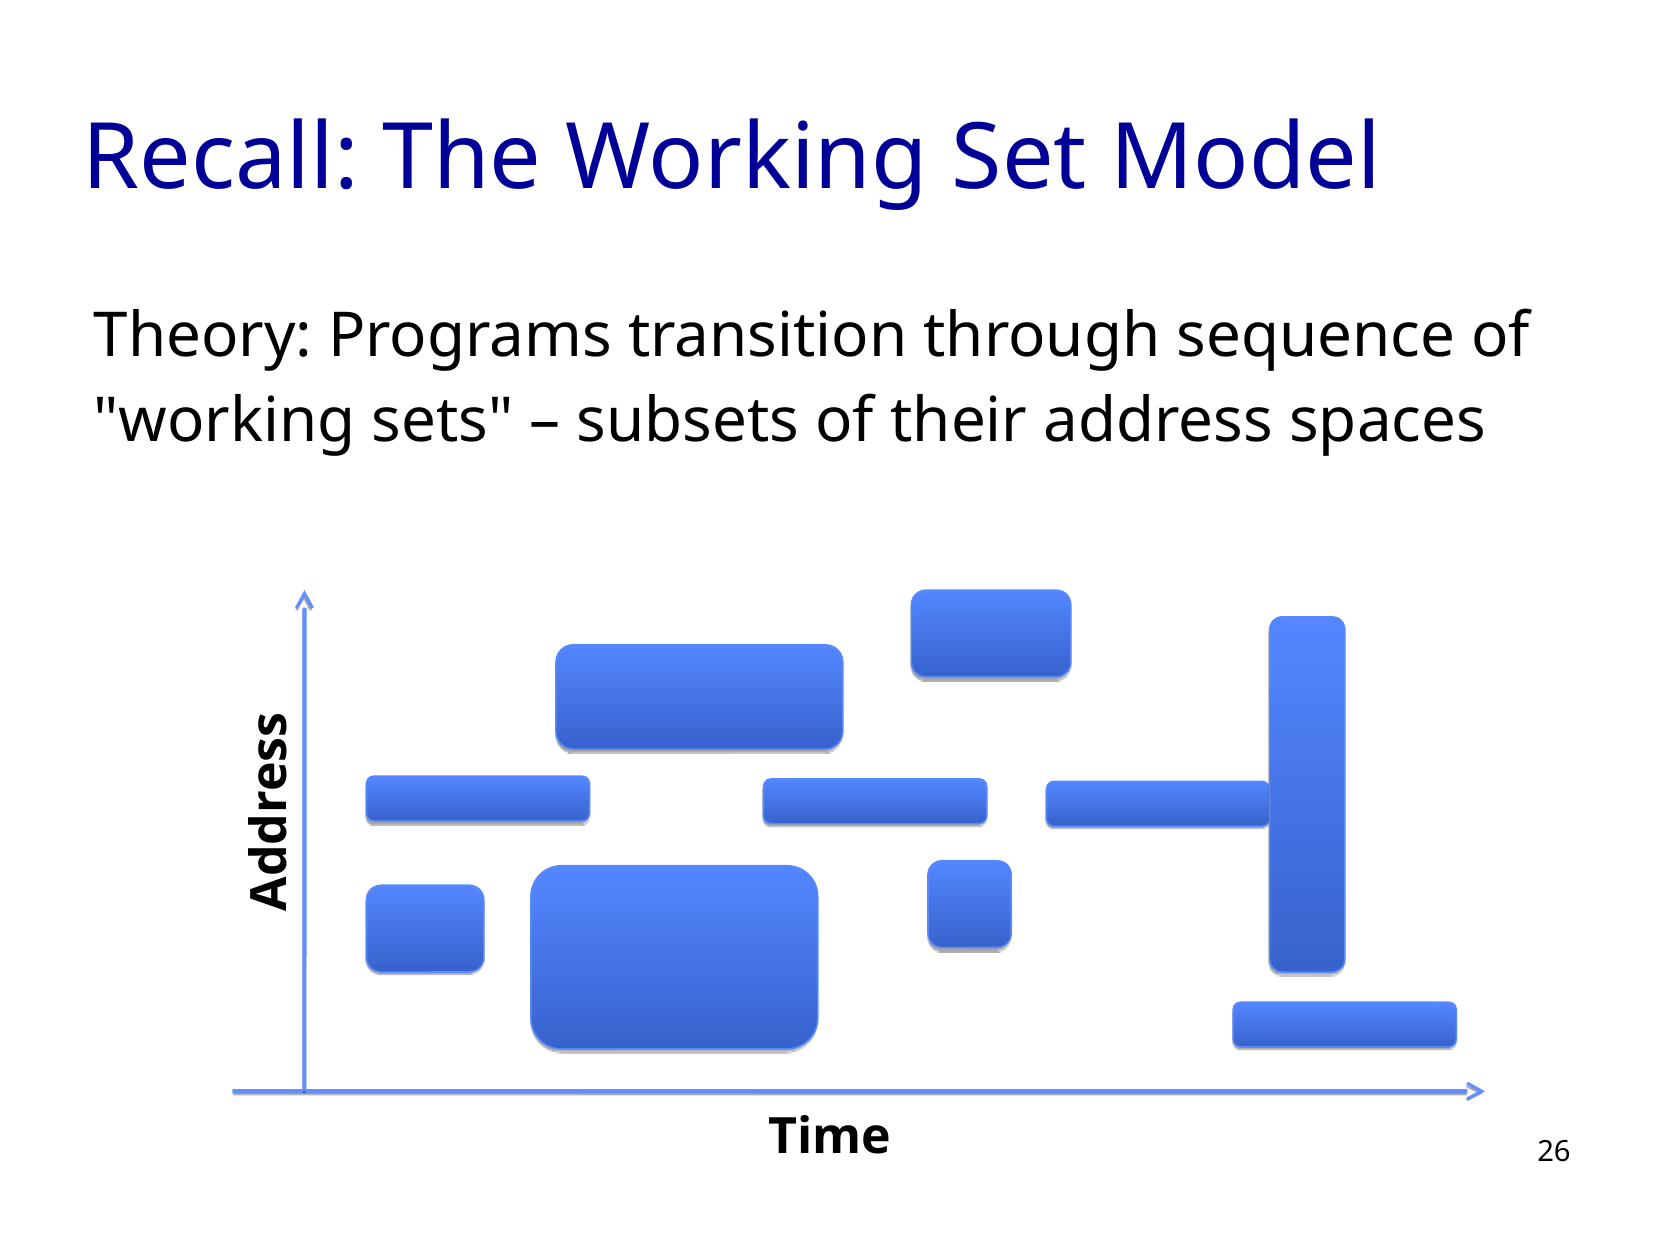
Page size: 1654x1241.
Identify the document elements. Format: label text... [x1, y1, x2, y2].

text_box [911, 590, 1071, 677]
text_box [927, 860, 1012, 948]
text_box [555, 644, 843, 750]
text_box Address [228, 697, 304, 926]
title Recall: The Working Set Model [82, 49, 1571, 257]
text_box [366, 885, 484, 973]
text_box [1046, 616, 1345, 973]
list Theory: Programs transition through sequence of "working sets" – subsets of their address spaces [60, 290, 1571, 481]
text_box [530, 865, 818, 1049]
text_box [763, 778, 987, 824]
text_box [366, 776, 590, 821]
text_box Time [753, 1096, 906, 1171]
text_box [1233, 1002, 1457, 1047]
